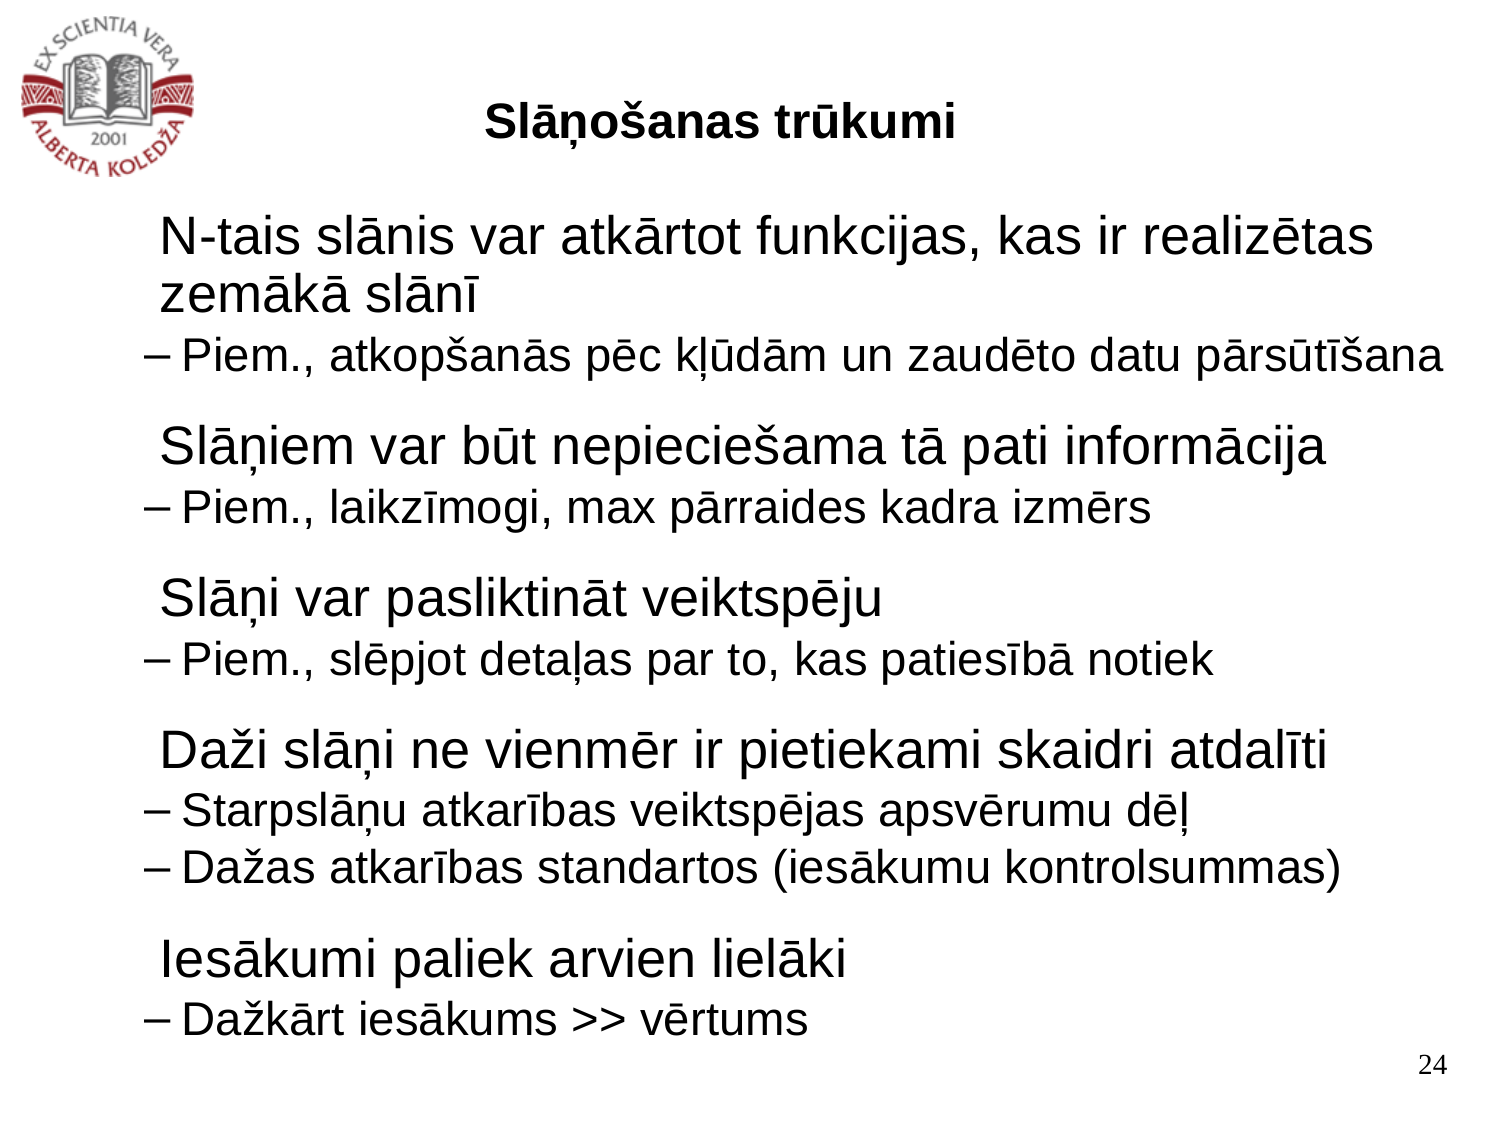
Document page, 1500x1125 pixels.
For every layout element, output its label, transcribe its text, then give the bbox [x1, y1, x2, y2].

title Slāņošanas trūkumi [50, 62, 1374, 175]
list N-tais slānis var atkārtot funkcijas, kas ir realizētas zemākā slānī Piem., atkopšanās pēc kļūdām un zaudēto datu pārsūtīšana Slāņiem var būt nepieciešama tā pati informācija Piem., laikzīmogi, max pārraides kadra izmērs Slāņi var pasliktināt veiktspēju Piem., slēpjot detaļas par to, kas patiesībā notiek Daži slāņi ne vienmēr ir pietiekami skaidri atdalīti Starpslāņu atkarības veiktspējas apsvērumu dēļ Dažas atkarības standartos (iesākumu kontrolsummas) Iesākumi paliek arvien lielāki Dažkārt iesākums >> vērtums [74, 200, 1463, 1101]
picture [21, 16, 194, 177]
